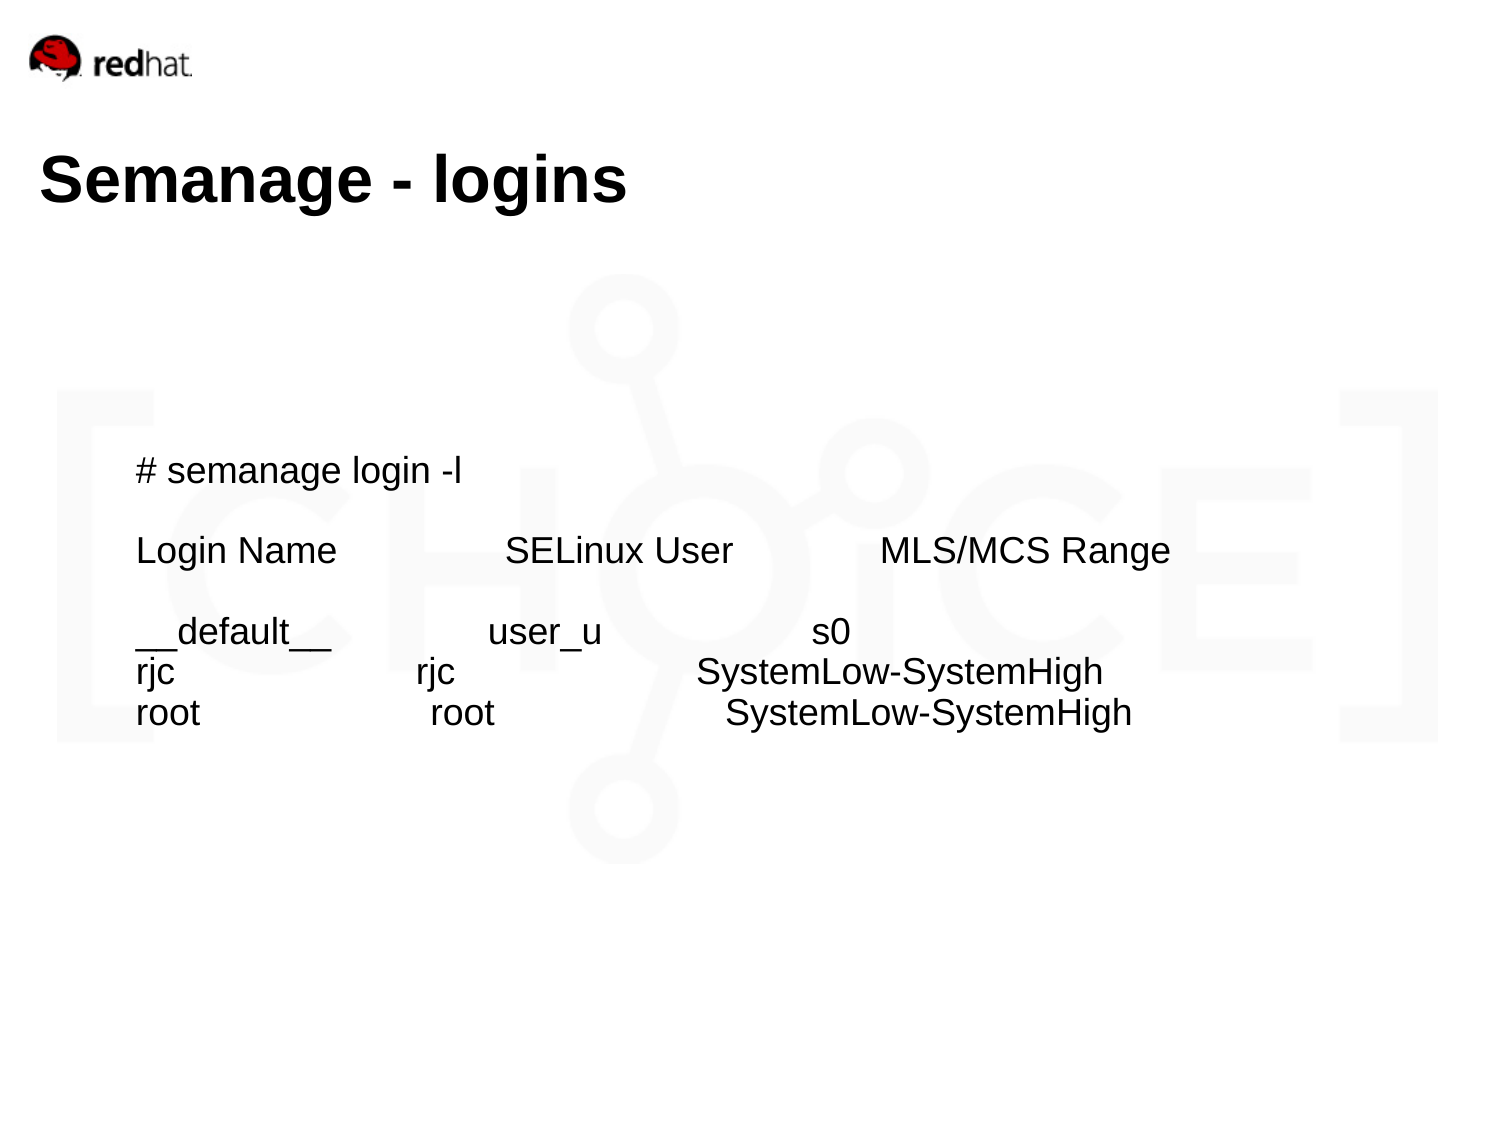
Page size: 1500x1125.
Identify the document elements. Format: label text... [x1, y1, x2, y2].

title Semanage - logins [25, 82, 1378, 225]
text_box # semanage login -l Login Name SELinux User MLS/MCS Range __default__ user_u s0 rjc rjc SystemLow-SystemHigh root root SystemLow-SystemHigh [135, 451, 1173, 828]
picture [57, 274, 1438, 864]
picture [28, 33, 192, 82]
